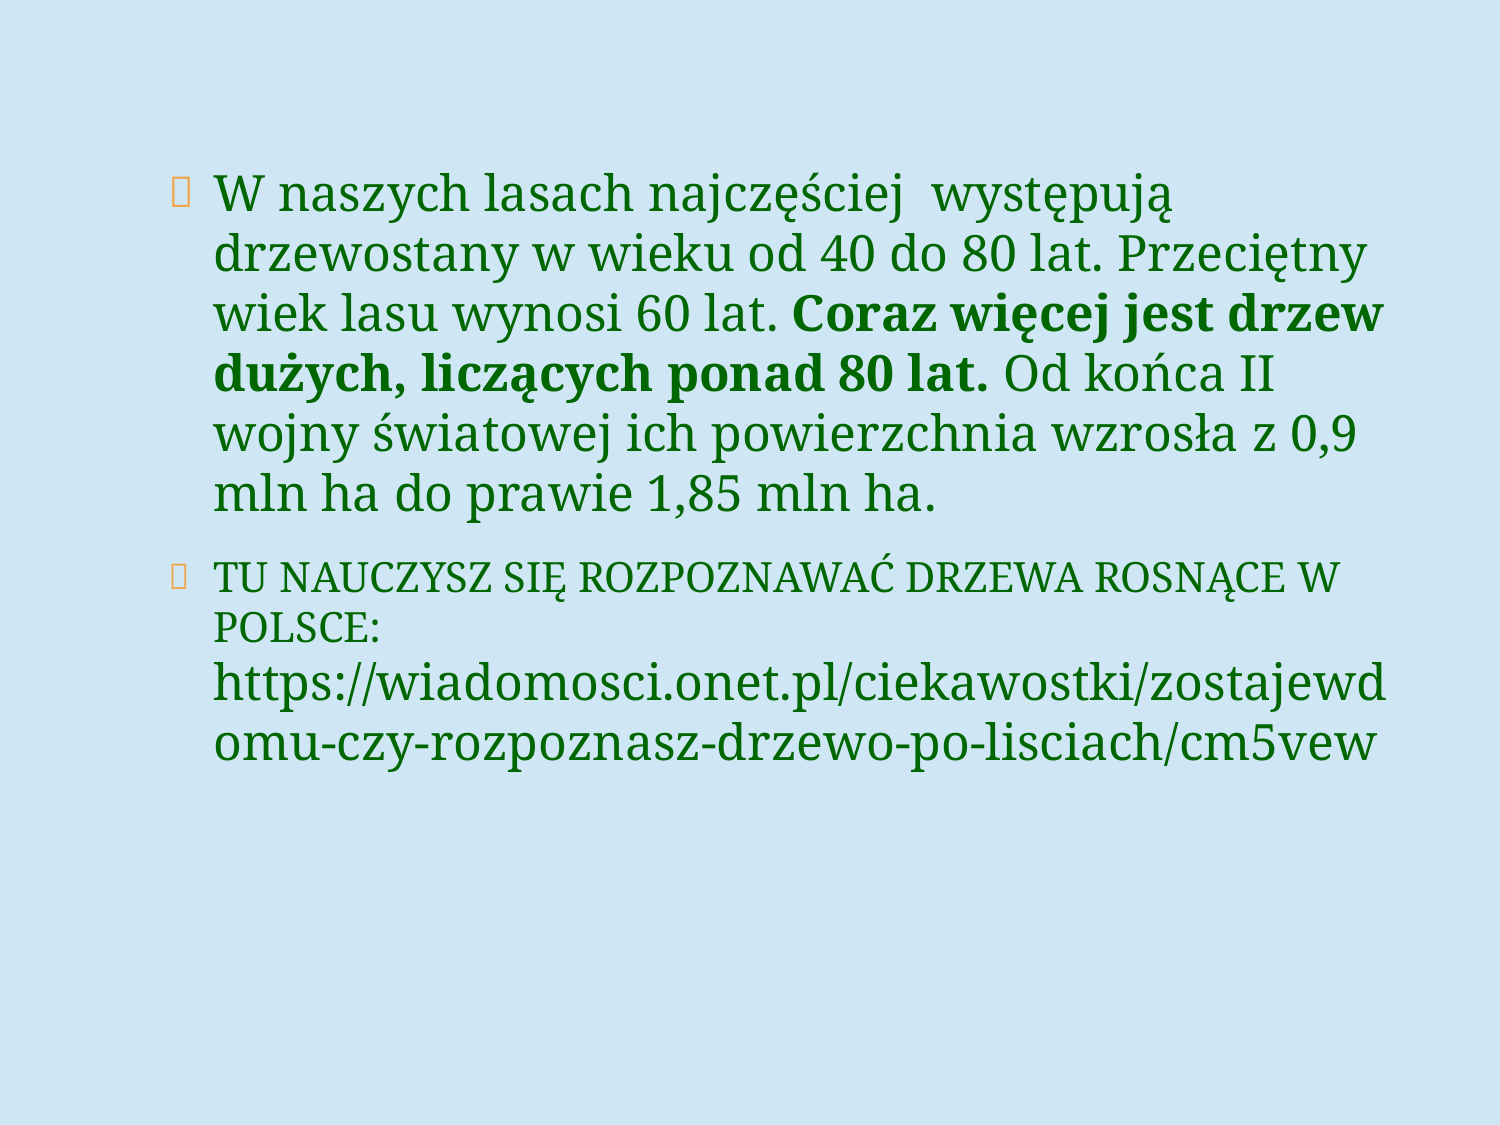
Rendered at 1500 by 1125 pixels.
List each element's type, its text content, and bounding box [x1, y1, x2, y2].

list W naszych lasach najczęściej występują drzewostany w wieku od 40 do 80 lat. Przeciętny wiek lasu wynosi 60 lat. Coraz więcej jest drzew dużych, liczących ponad 80 lat. Od końca II wojny światowej ich powierzchnia wzrosła z 0,9 mln ha do prawie 1,85 mln ha. TU NAUCZYSZ SIĘ ROZPOZNAWAĆ DRZEWA ROSNĄCE W POLSCE: https://wiadomosci.onet.pl/ciekawostki/zostajewdomu-czy-rozpoznasz-drzewo-po-lisciach/cm5vew [153, 153, 1429, 424]
title [75, 24, 1425, 225]
